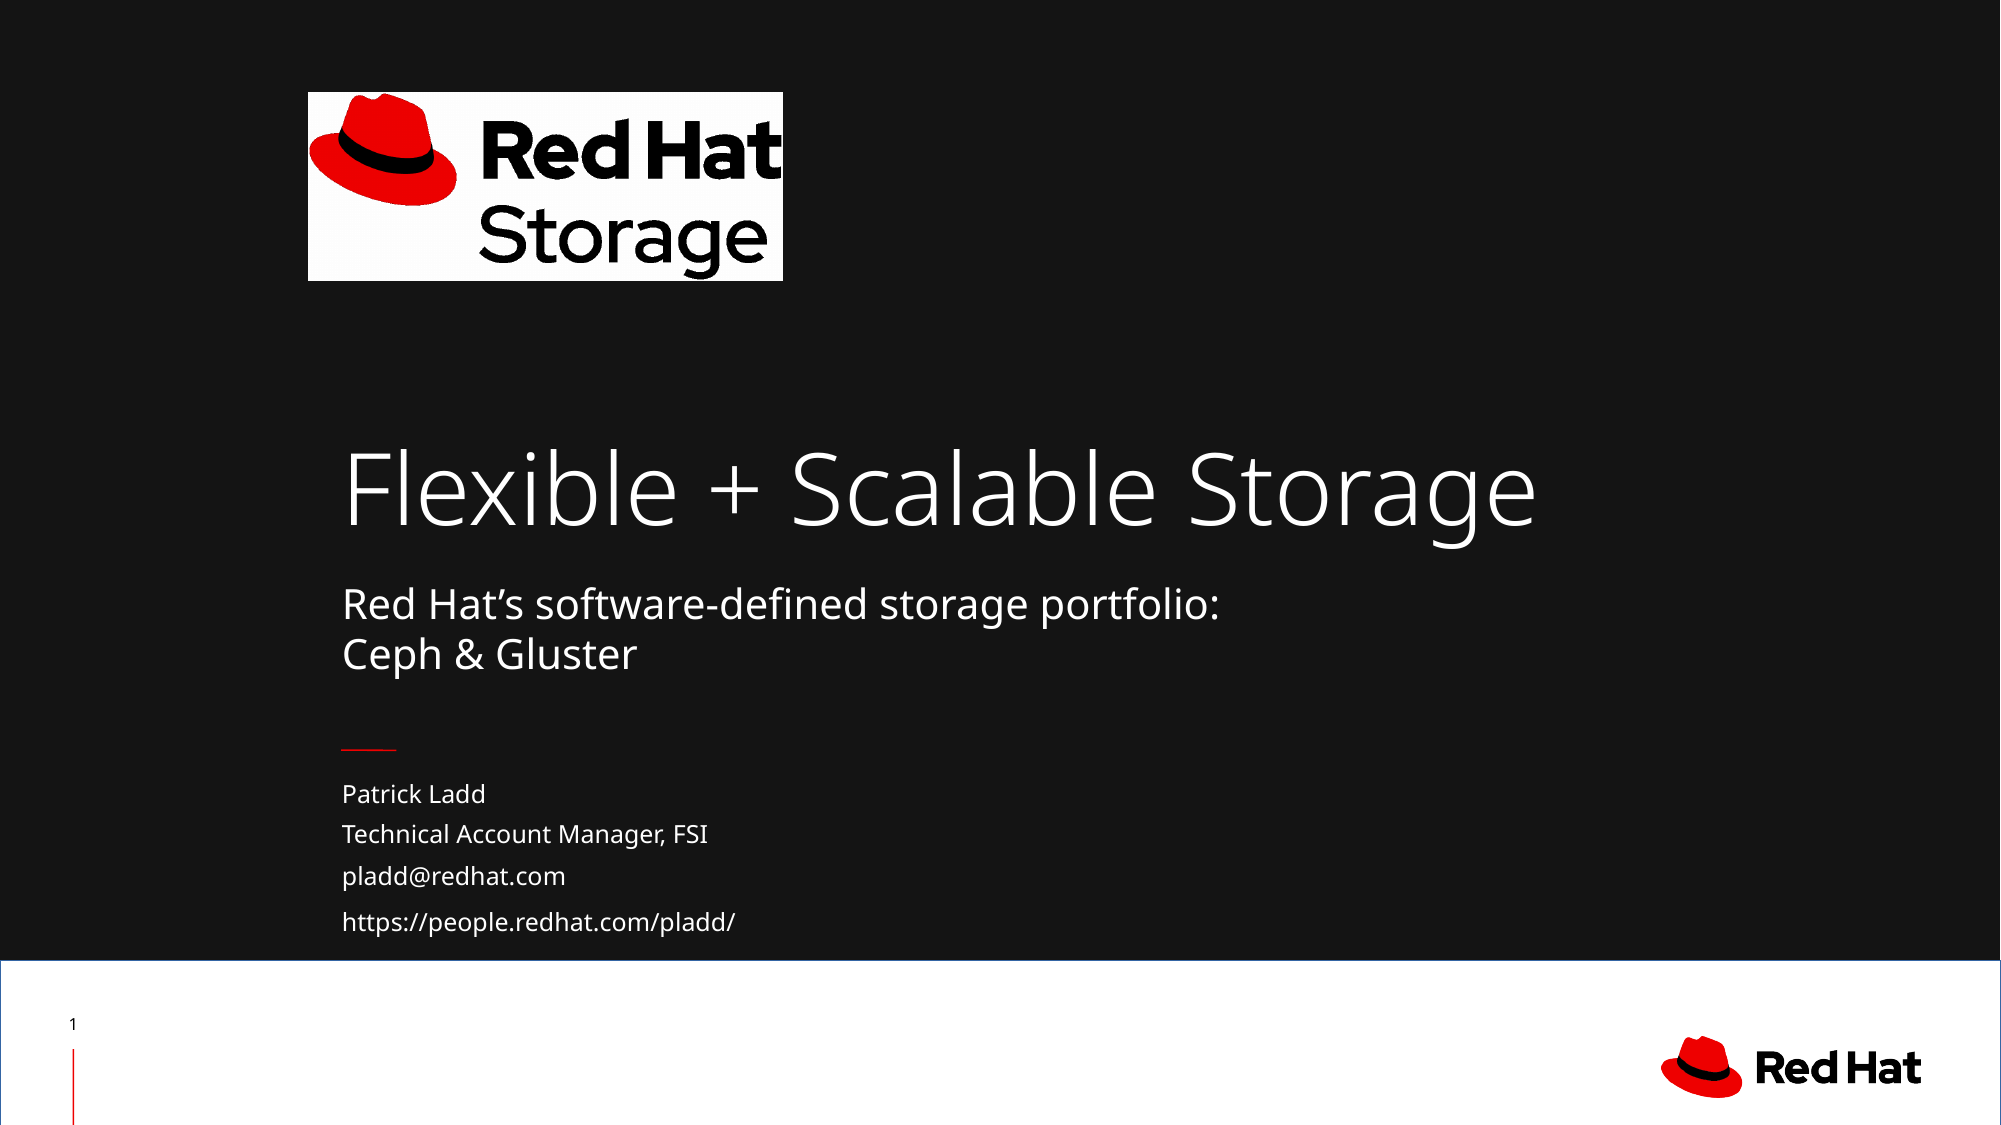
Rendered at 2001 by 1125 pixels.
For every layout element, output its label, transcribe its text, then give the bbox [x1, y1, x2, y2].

picture [1661, 1036, 1921, 1098]
text_box Patrick Ladd Technical Account Manager, FSI pladd@redhat.com https://people.redhat.com/pladd/ [341, 767, 944, 943]
text_box Red Hat’s software-defined storage portfolio: Ceph & Gluster [341, 577, 1578, 728]
picture [308, 92, 783, 281]
title Flexible + Scalable Storage [341, 307, 1564, 555]
